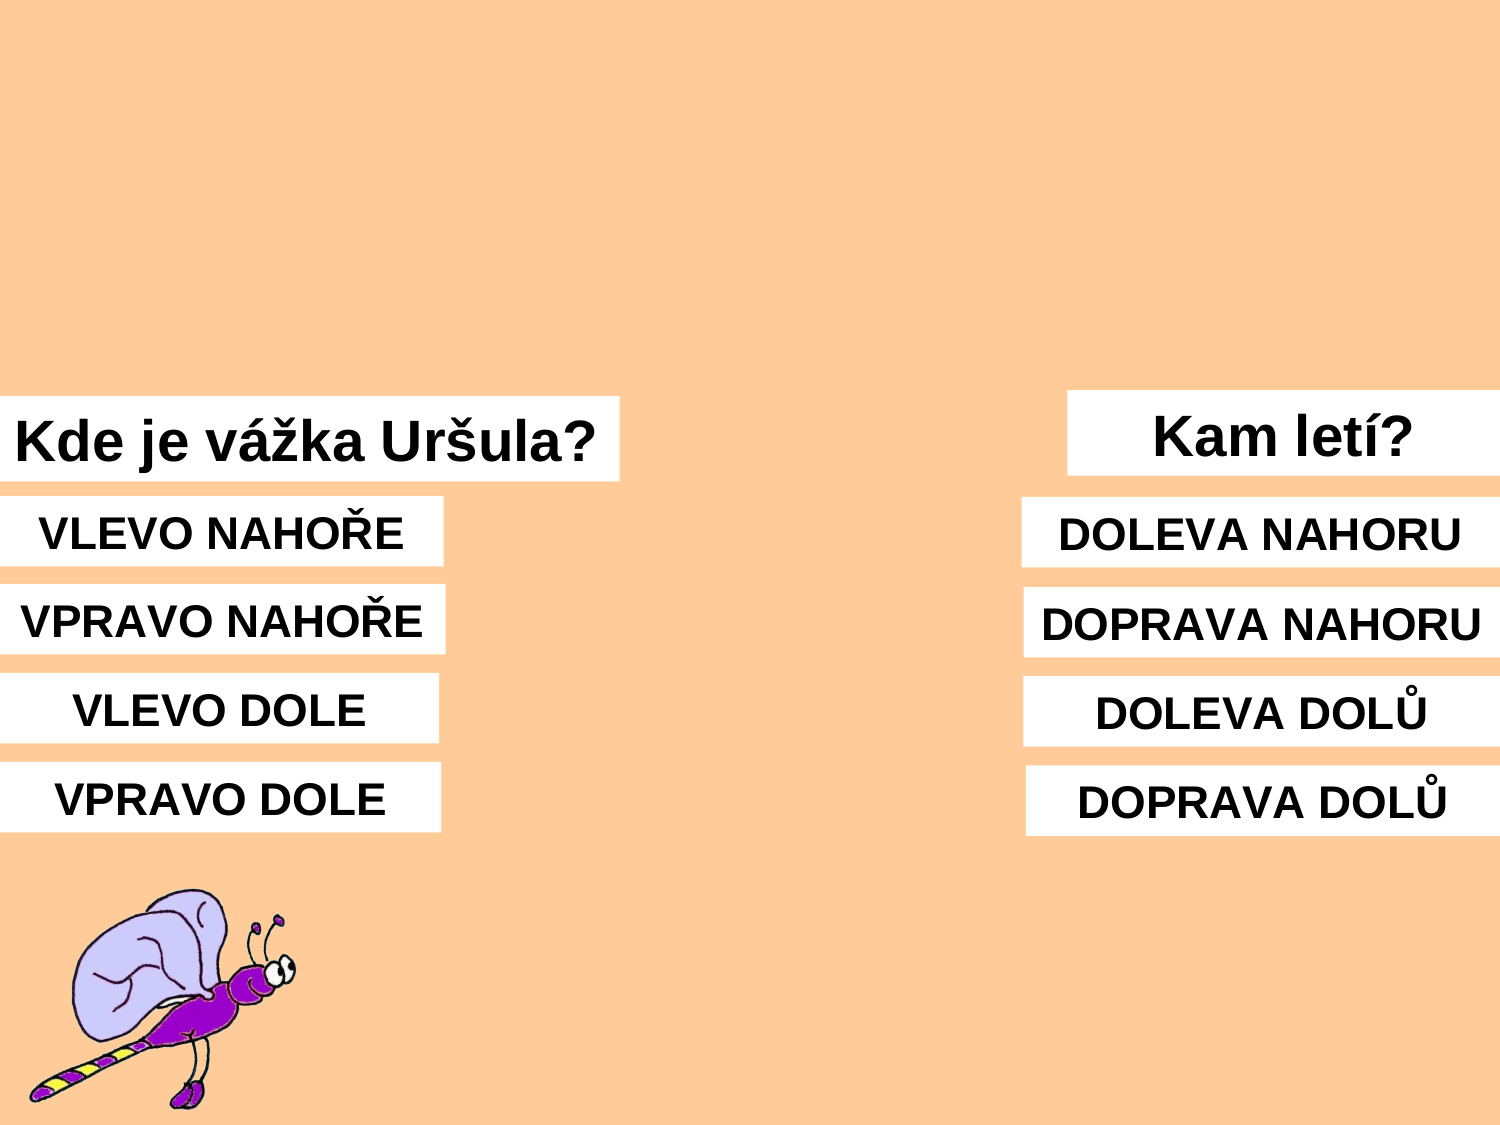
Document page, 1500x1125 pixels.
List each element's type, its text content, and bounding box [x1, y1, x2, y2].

text_box DOLEVA NAHORU [1021, 496, 1500, 568]
text_box Kde je vážka Uršula? [0, 395, 620, 482]
text_box VPRAVO DOLE [0, 761, 442, 833]
text_box VPRAVO NAHOŘE [0, 583, 446, 655]
picture [0, 853, 333, 1125]
text_box VLEVO NAHOŘE [0, 495, 444, 567]
text_box DOPRAVA NAHORU [1023, 587, 1500, 658]
text_box DOPRAVA DOLŮ [1025, 765, 1500, 836]
text_box DOLEVA DOLŮ [1023, 676, 1500, 747]
text_box VLEVO DOLE [0, 672, 440, 744]
text_box Kam letí? [1067, 390, 1500, 476]
